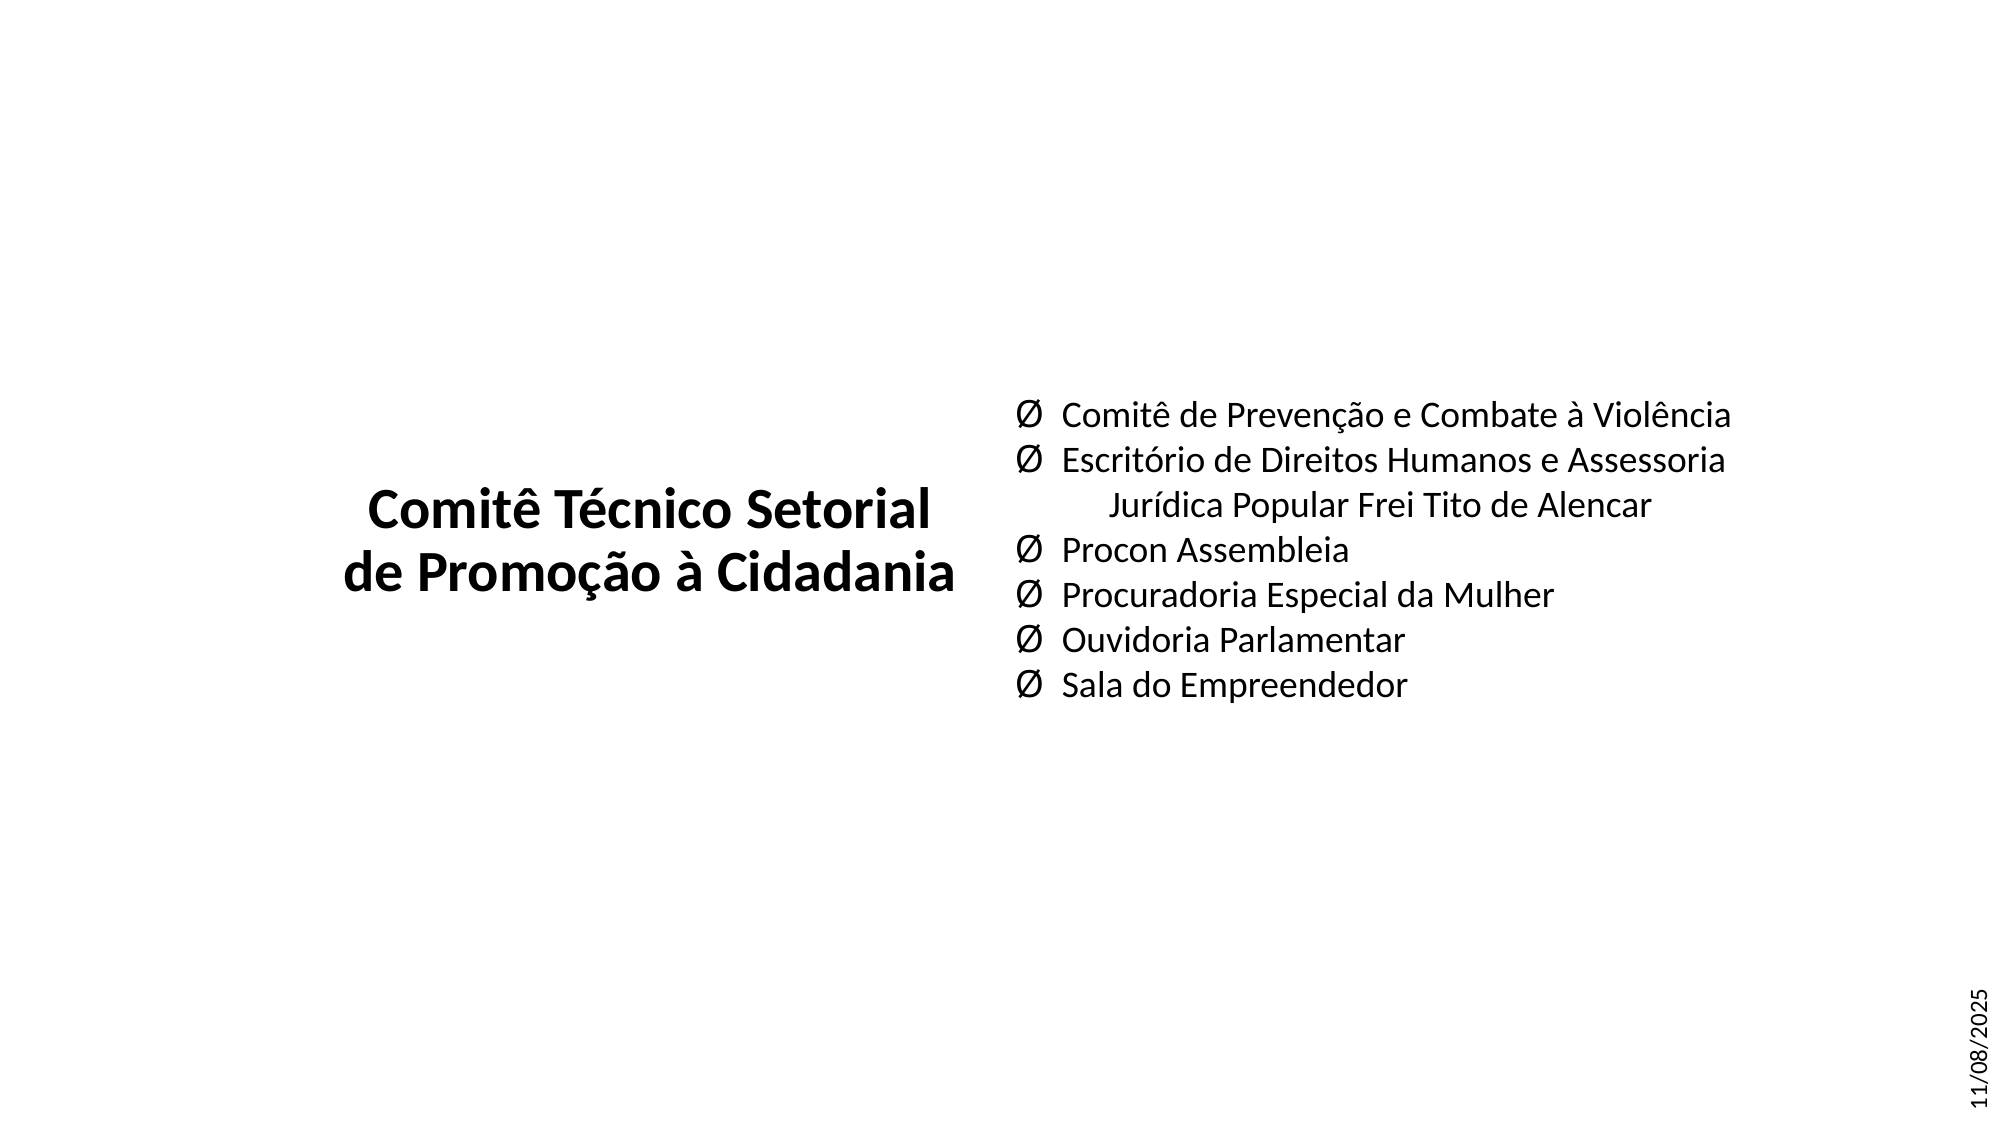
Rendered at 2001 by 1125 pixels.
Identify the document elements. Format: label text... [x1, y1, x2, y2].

text_box Comitê de Prevenção e Combate à Violência Escritório de Direitos Humanos e Assessoria Jurídica Popular Frei Tito de Alencar Procon Assembleia Procuradoria Especial da Mulher Ouvidoria Parlamentar Sala do Empreendedor [999, 382, 1797, 717]
list Comitê Técnico Setorial de Promoção à Cidadania [326, 470, 974, 630]
text_box 11/08/2025 [1954, 972, 2000, 1125]
